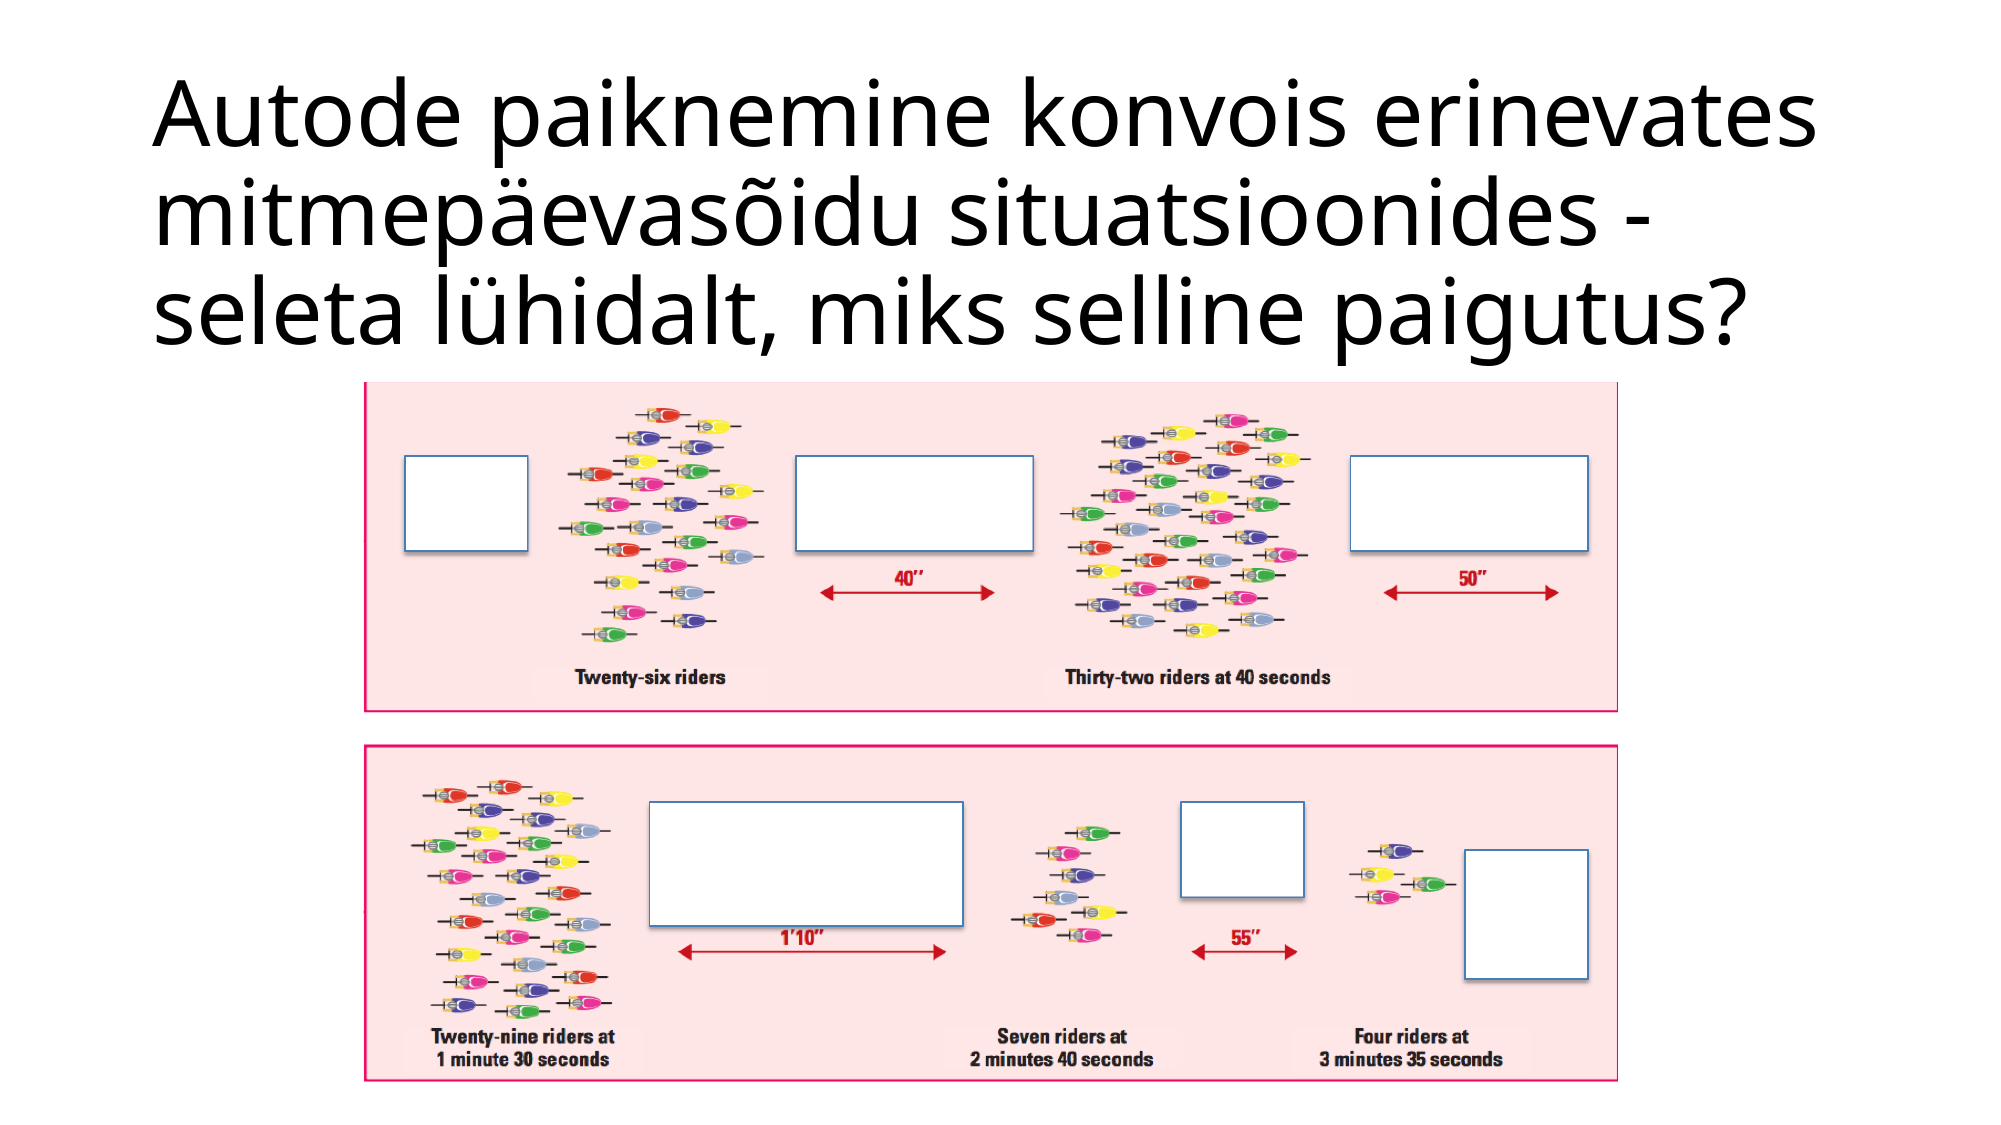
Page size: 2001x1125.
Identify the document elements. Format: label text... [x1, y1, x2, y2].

picture [331, 382, 1647, 1082]
title Autode paiknemine konvois erinevates mitmepäevasõidu situatsioonides - seleta lühidalt, miks selline paigutus? [137, 59, 1863, 278]
